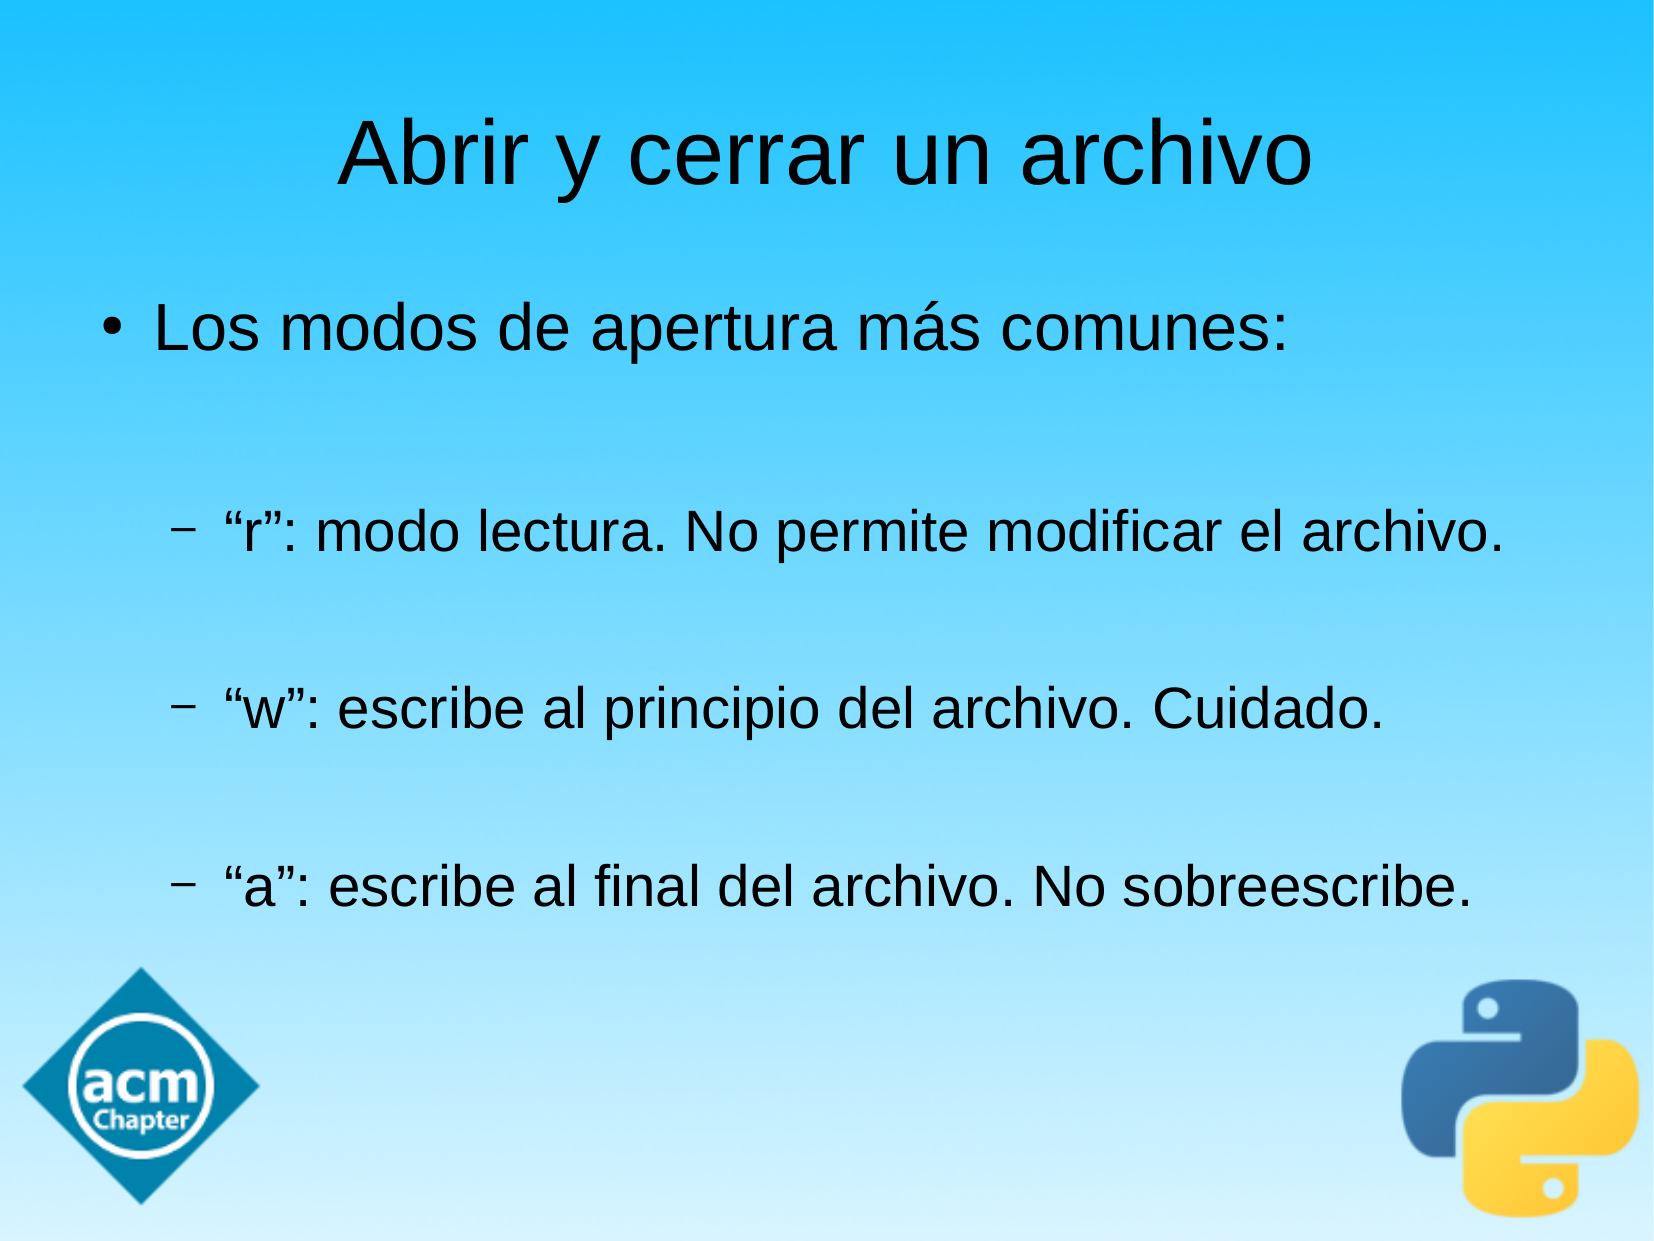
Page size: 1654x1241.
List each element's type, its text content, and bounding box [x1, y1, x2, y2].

list Los modos de apertura más comunes: “r”: modo lectura. No permite modificar el archivo. “w”: escribe al principio del archivo. Cuidado. “a”: escribe al final del archivo. No sobreescribe. [82, 290, 1571, 1010]
picture [0, 0, 1654, 1241]
title Abrir y cerrar un archivo [82, 49, 1571, 257]
